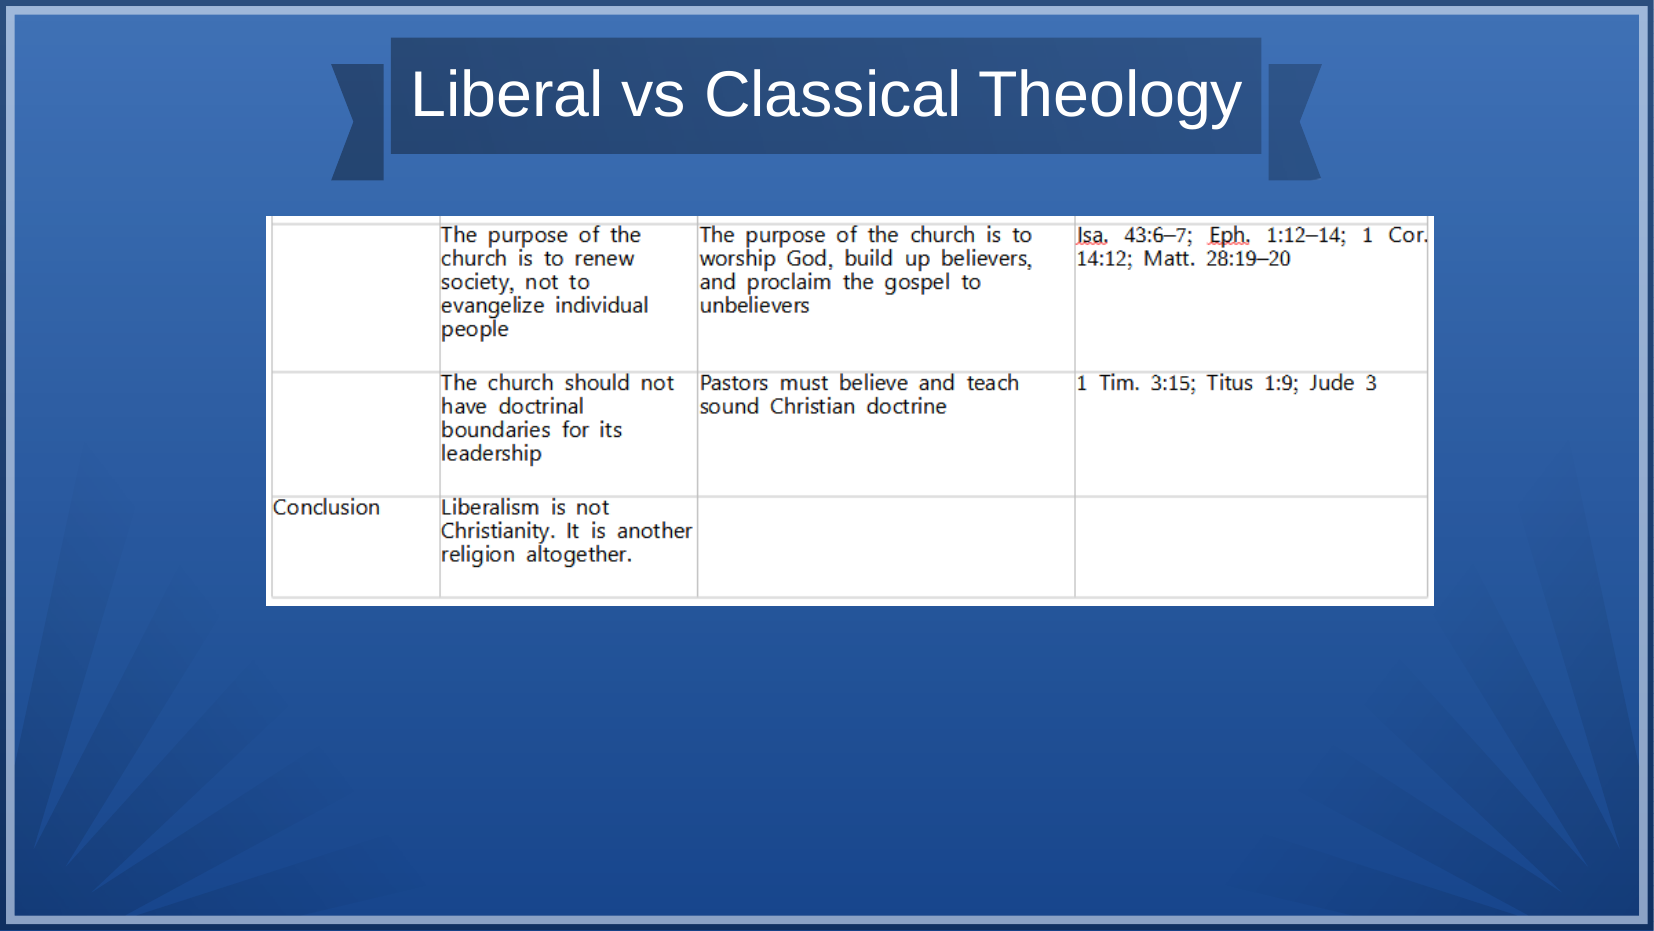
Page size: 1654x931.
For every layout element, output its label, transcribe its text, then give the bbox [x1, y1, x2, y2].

title Liberal vs Classical Theology [389, 35, 1264, 154]
picture [266, 216, 1434, 606]
